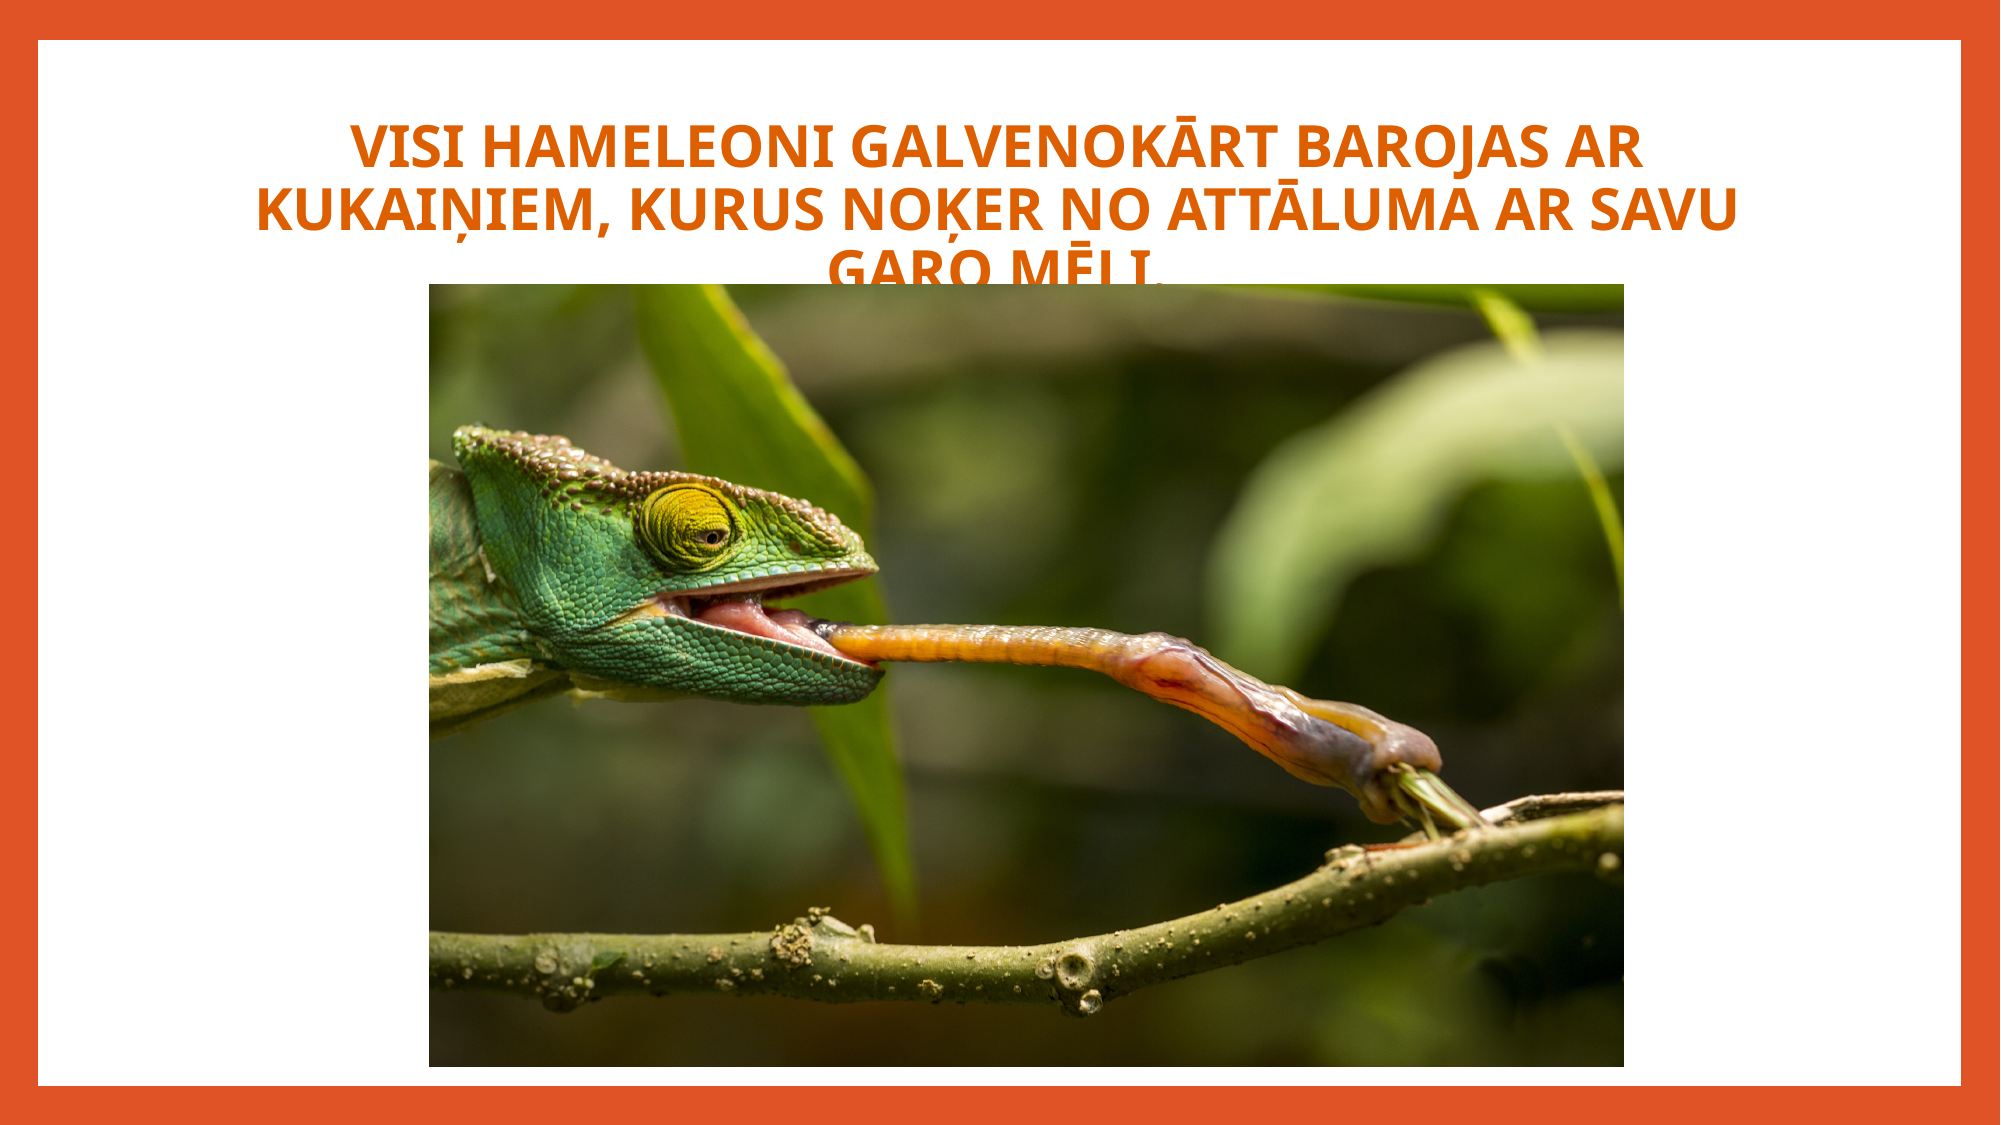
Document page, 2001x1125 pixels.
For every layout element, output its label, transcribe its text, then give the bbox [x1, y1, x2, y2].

title VISI HAMELEONI GALVENOKĀRT BAROJAS AR KUKAIŅIEM, KURUS NOĶER NO ATTĀLUMA AR SAVU GARO MĒLI. [187, 99, 1808, 323]
picture [429, 285, 1624, 1067]
